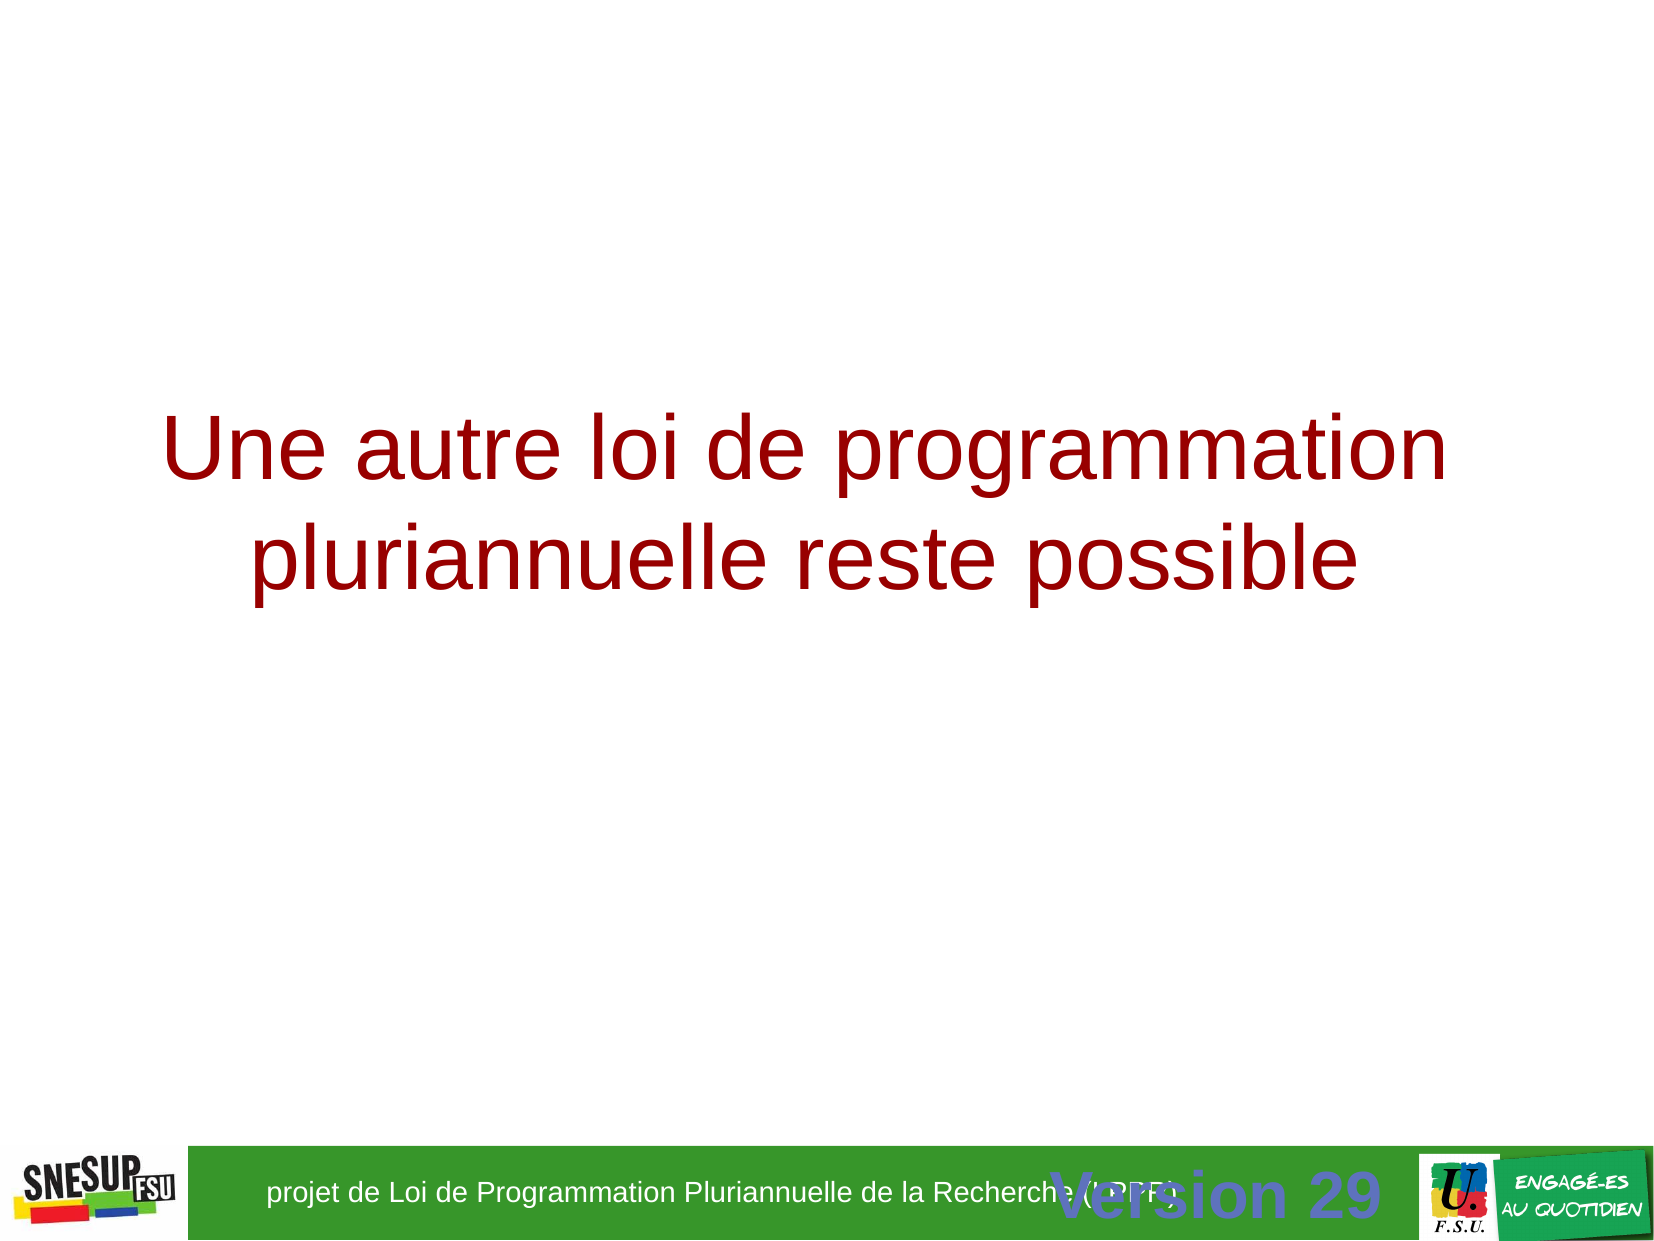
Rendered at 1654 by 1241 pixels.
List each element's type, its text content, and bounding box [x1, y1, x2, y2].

picture [0, 1145, 188, 1240]
text_box Version 29 [1034, 1144, 1398, 1240]
picture [1419, 1145, 1654, 1241]
text_box Une autre loi de programmation pluriannuelle reste possible [61, 448, 1550, 656]
